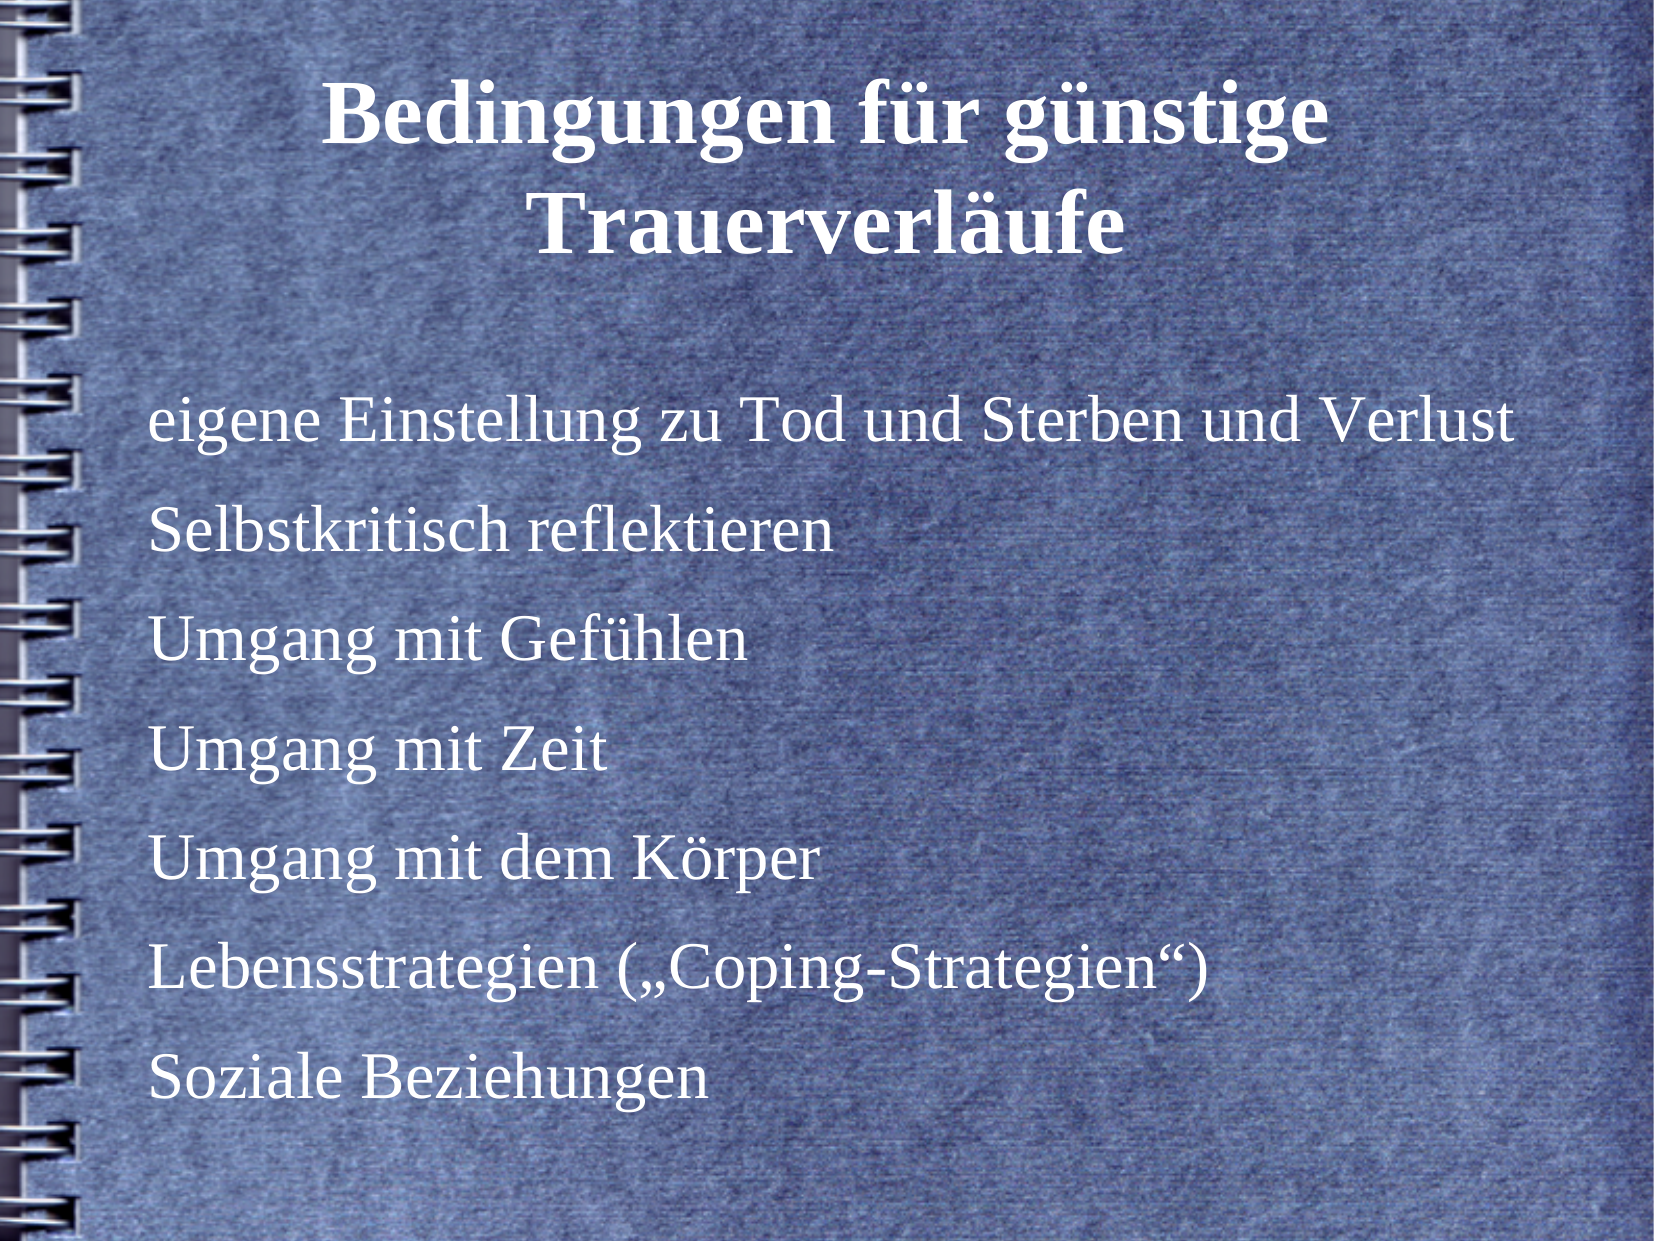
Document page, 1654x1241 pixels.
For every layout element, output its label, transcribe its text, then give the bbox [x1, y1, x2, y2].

title Bedingungen für günstige Trauerverläufe [82, 51, 1571, 255]
list eigene Einstellung zu Tod und Sterben und Verlust Selbstkritisch reflektieren Umgang mit Gefühlen Umgang mit Zeit Umgang mit dem Körper Lebensstrategien („Coping-Strategien“) Soziale Beziehungen [59, 265, 1548, 1216]
picture [0, 0, 1654, 1241]
